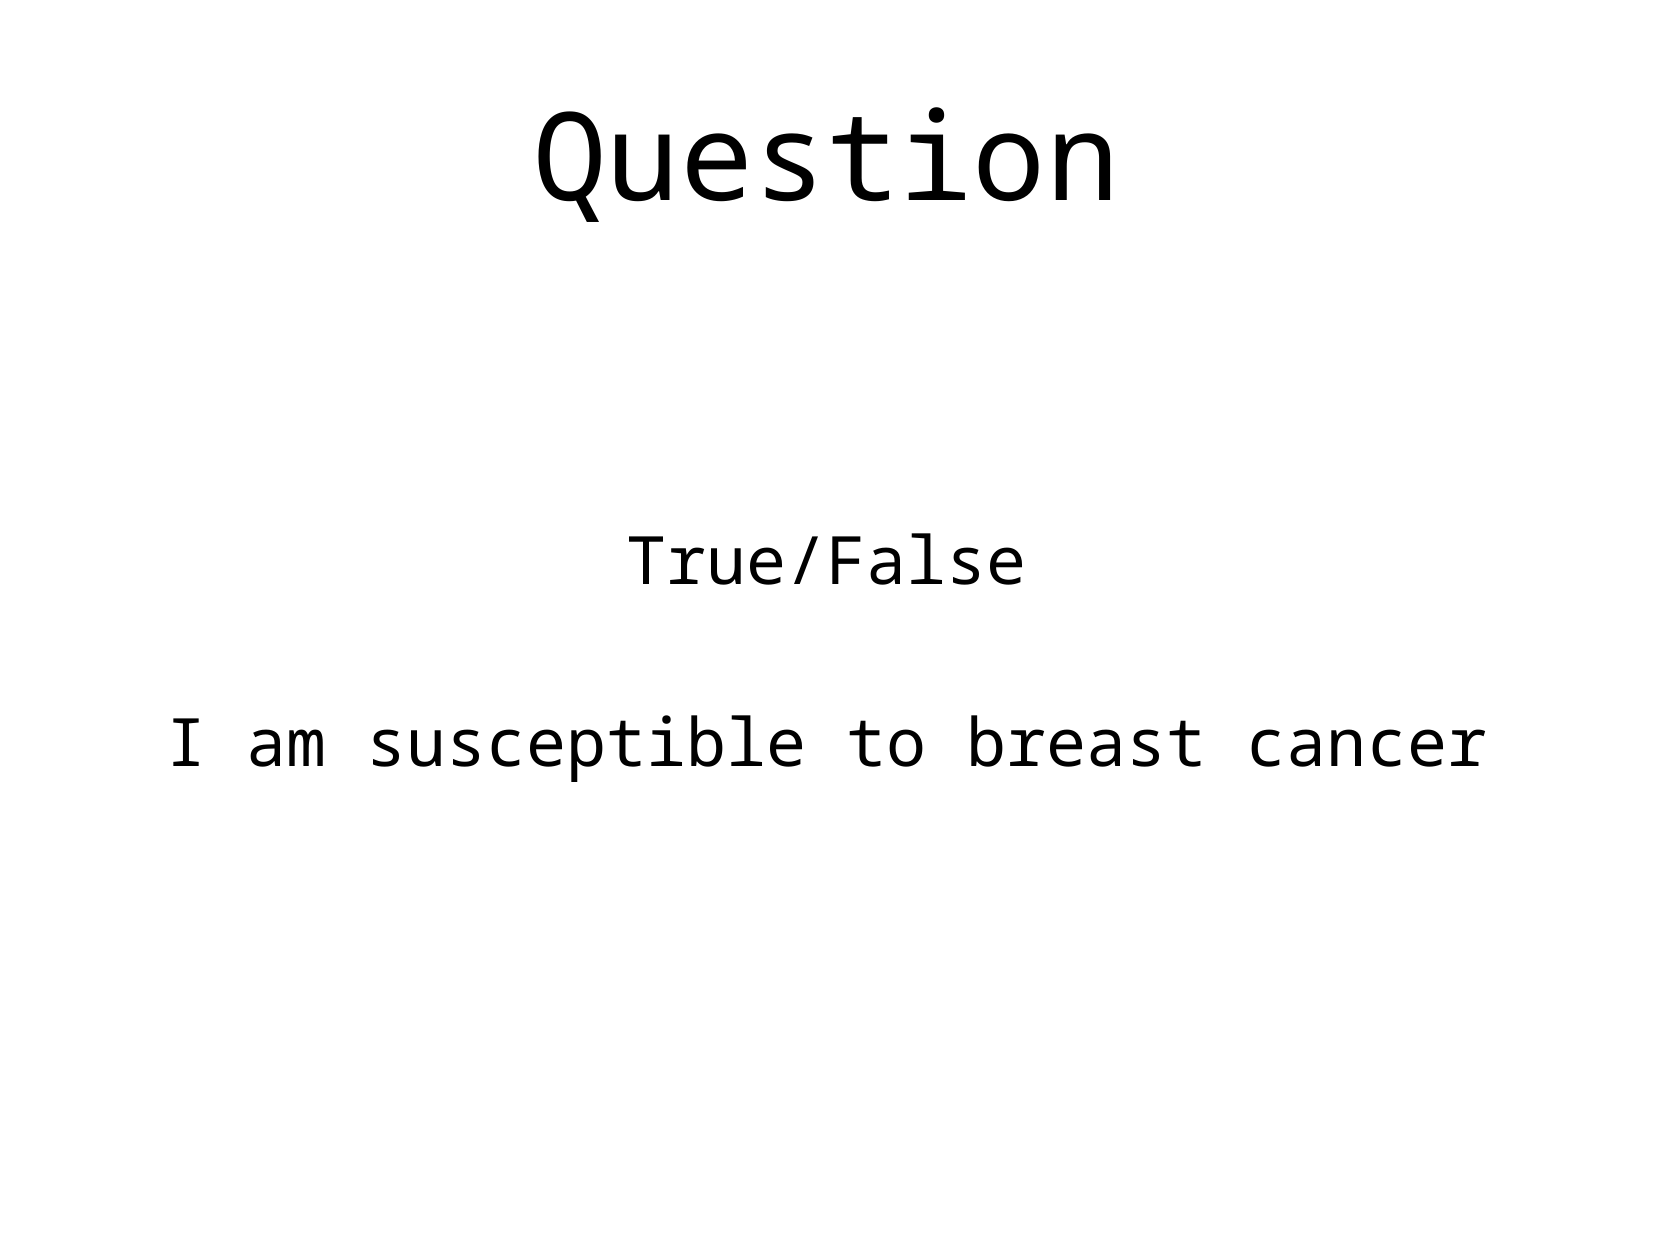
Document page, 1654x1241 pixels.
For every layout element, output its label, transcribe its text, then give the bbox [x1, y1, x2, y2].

subtitle True/False I am susceptible to breast cancer [82, 290, 1571, 1010]
title Question [82, 49, 1571, 257]
